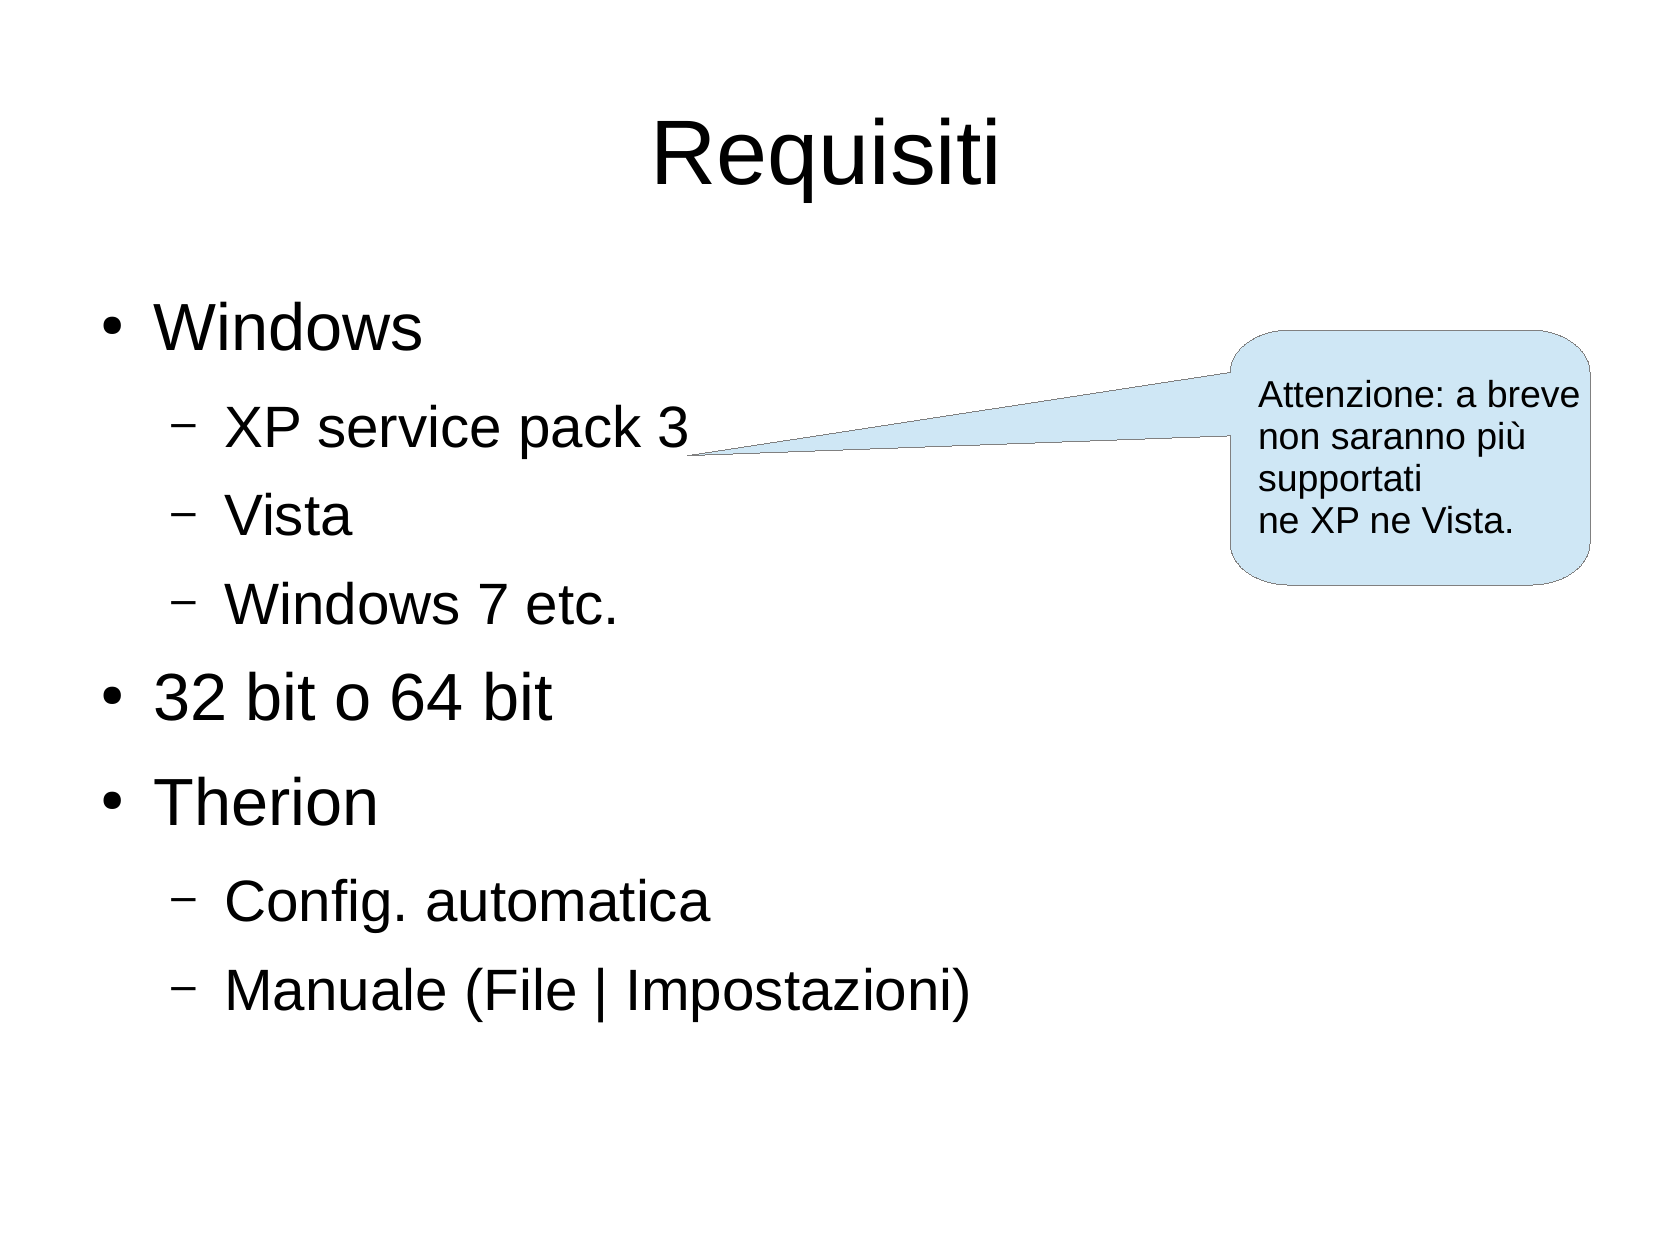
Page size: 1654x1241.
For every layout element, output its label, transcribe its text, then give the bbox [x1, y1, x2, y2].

title Requisiti [82, 49, 1571, 257]
text_box Attenzione: a breve non saranno più supportati ne XP ne Vista. [687, 330, 1591, 586]
list Windows XP service pack 3 Vista Windows 7 etc. 32 bit o 64 bit Therion Config. automatica Manuale (File | Impostazioni) [82, 290, 1571, 1109]
